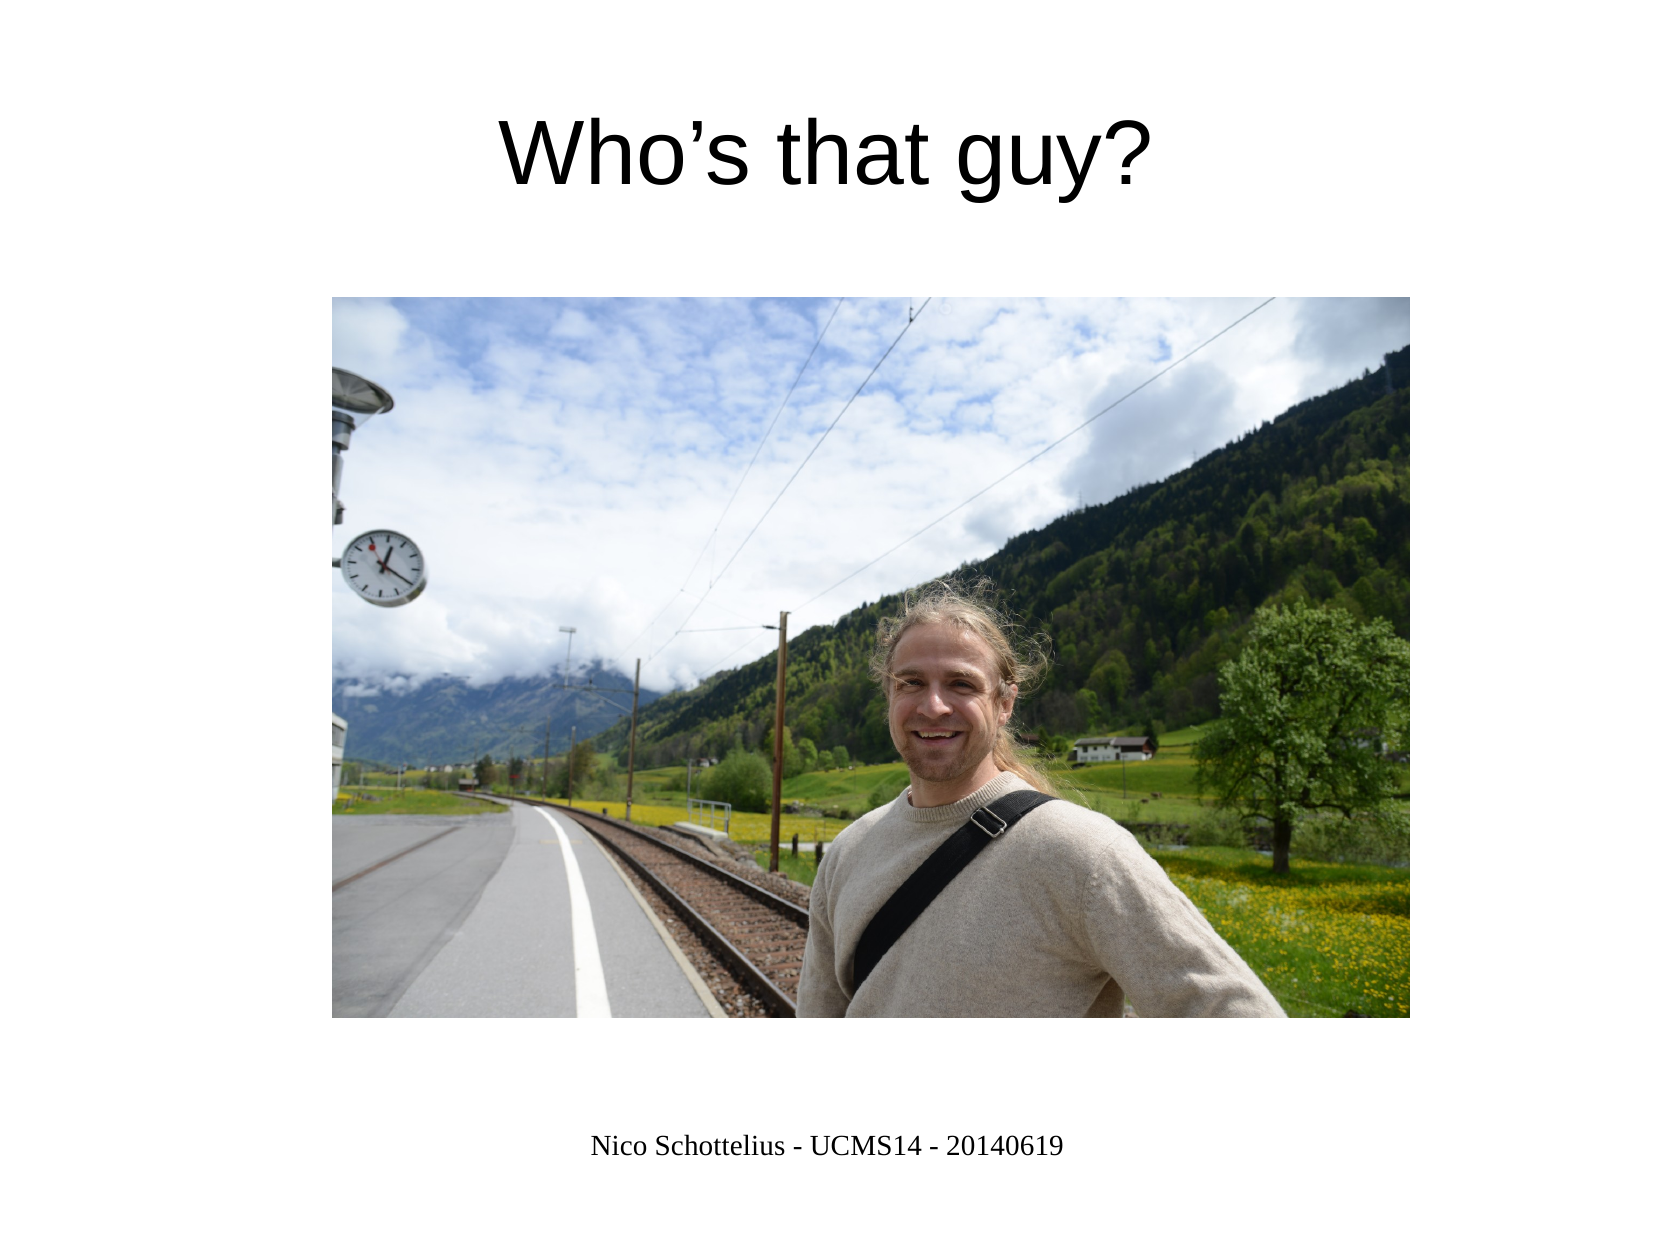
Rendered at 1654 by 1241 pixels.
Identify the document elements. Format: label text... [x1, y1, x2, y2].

picture [332, 297, 1410, 1018]
title Who’s that guy? [82, 49, 1571, 257]
